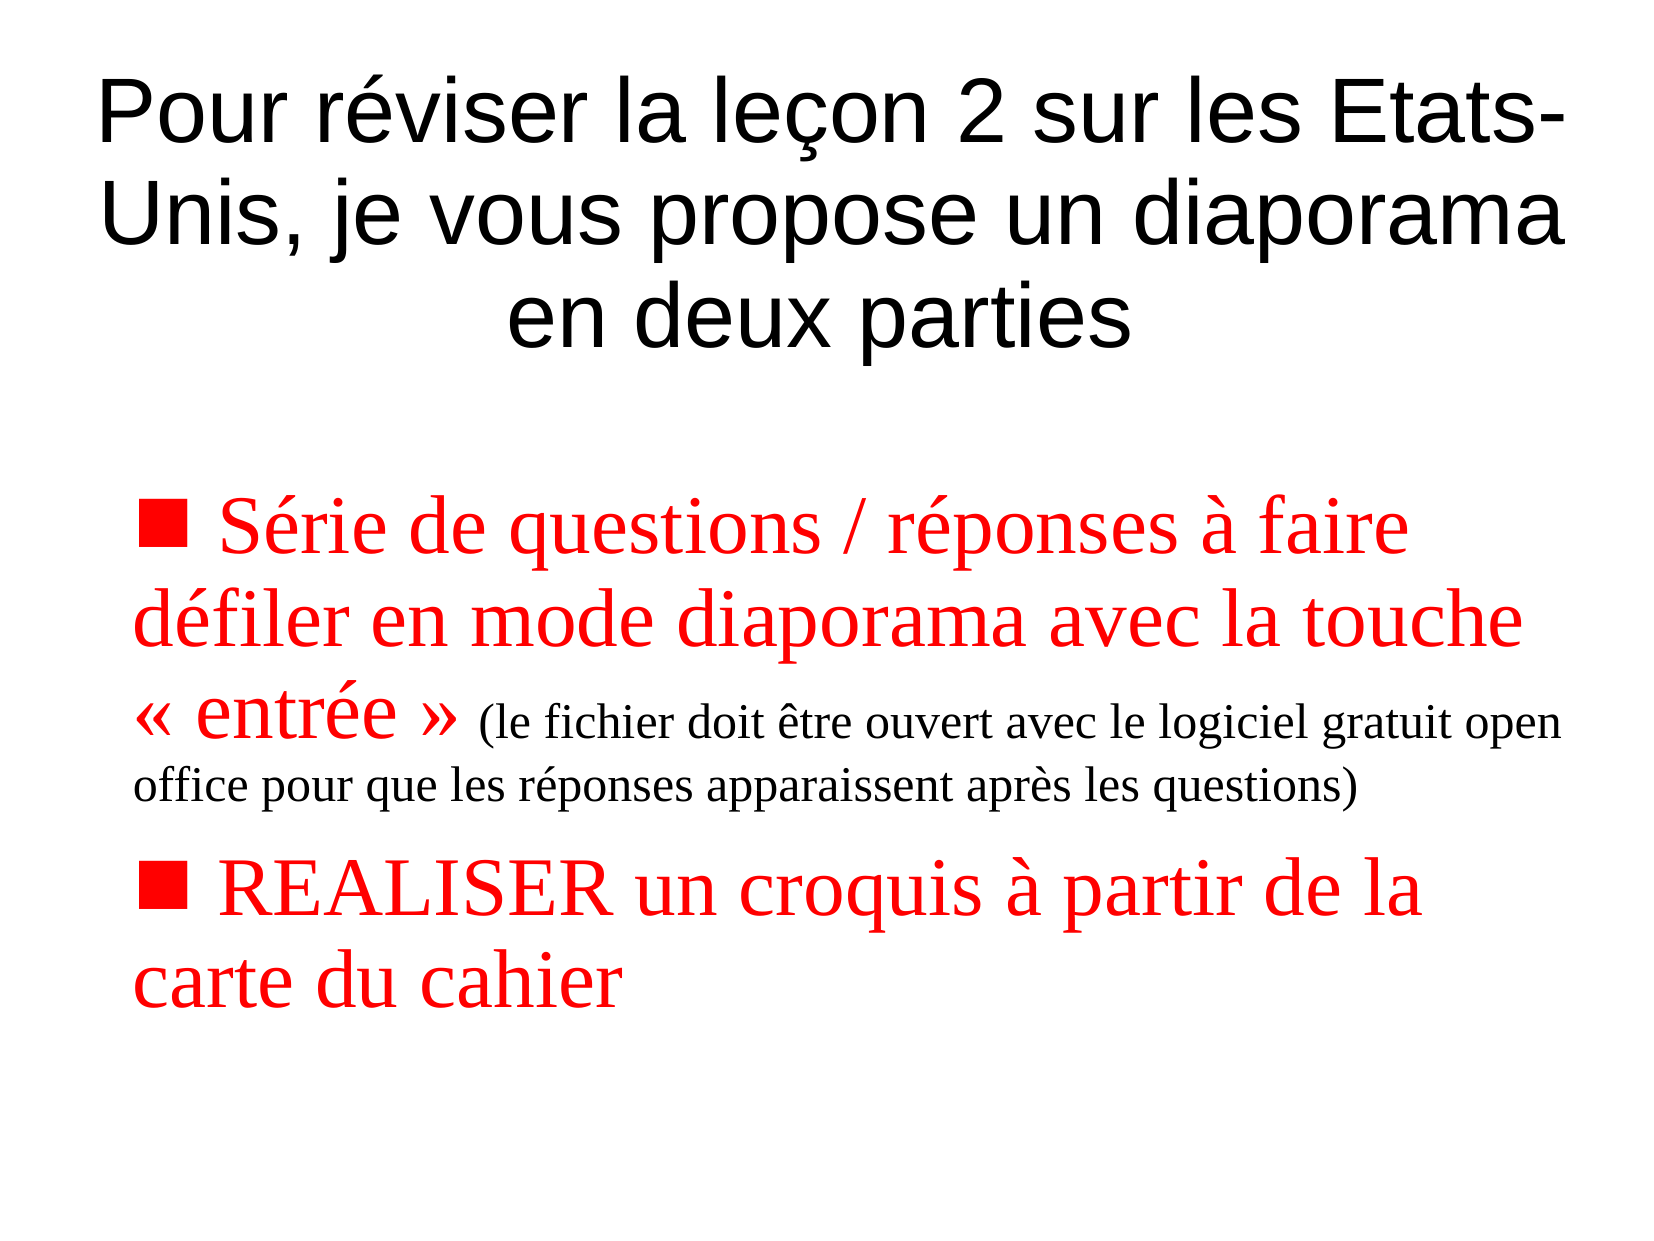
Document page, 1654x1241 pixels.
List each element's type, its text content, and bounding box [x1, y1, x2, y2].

text_box  Série de questions / réponses à faire défiler en mode diaporama avec la touche « entrée » (le fichier doit être ouvert avec le logiciel gratuit open office pour que les réponses apparaissent après les questions) [118, 472, 1595, 821]
title Pour réviser la leçon 2 sur les Etats-Unis, je vous propose un diaporama en deux parties [88, 59, 1577, 367]
text_box  REALISER un croquis à partir de la carte du cahier [118, 833, 1595, 1034]
